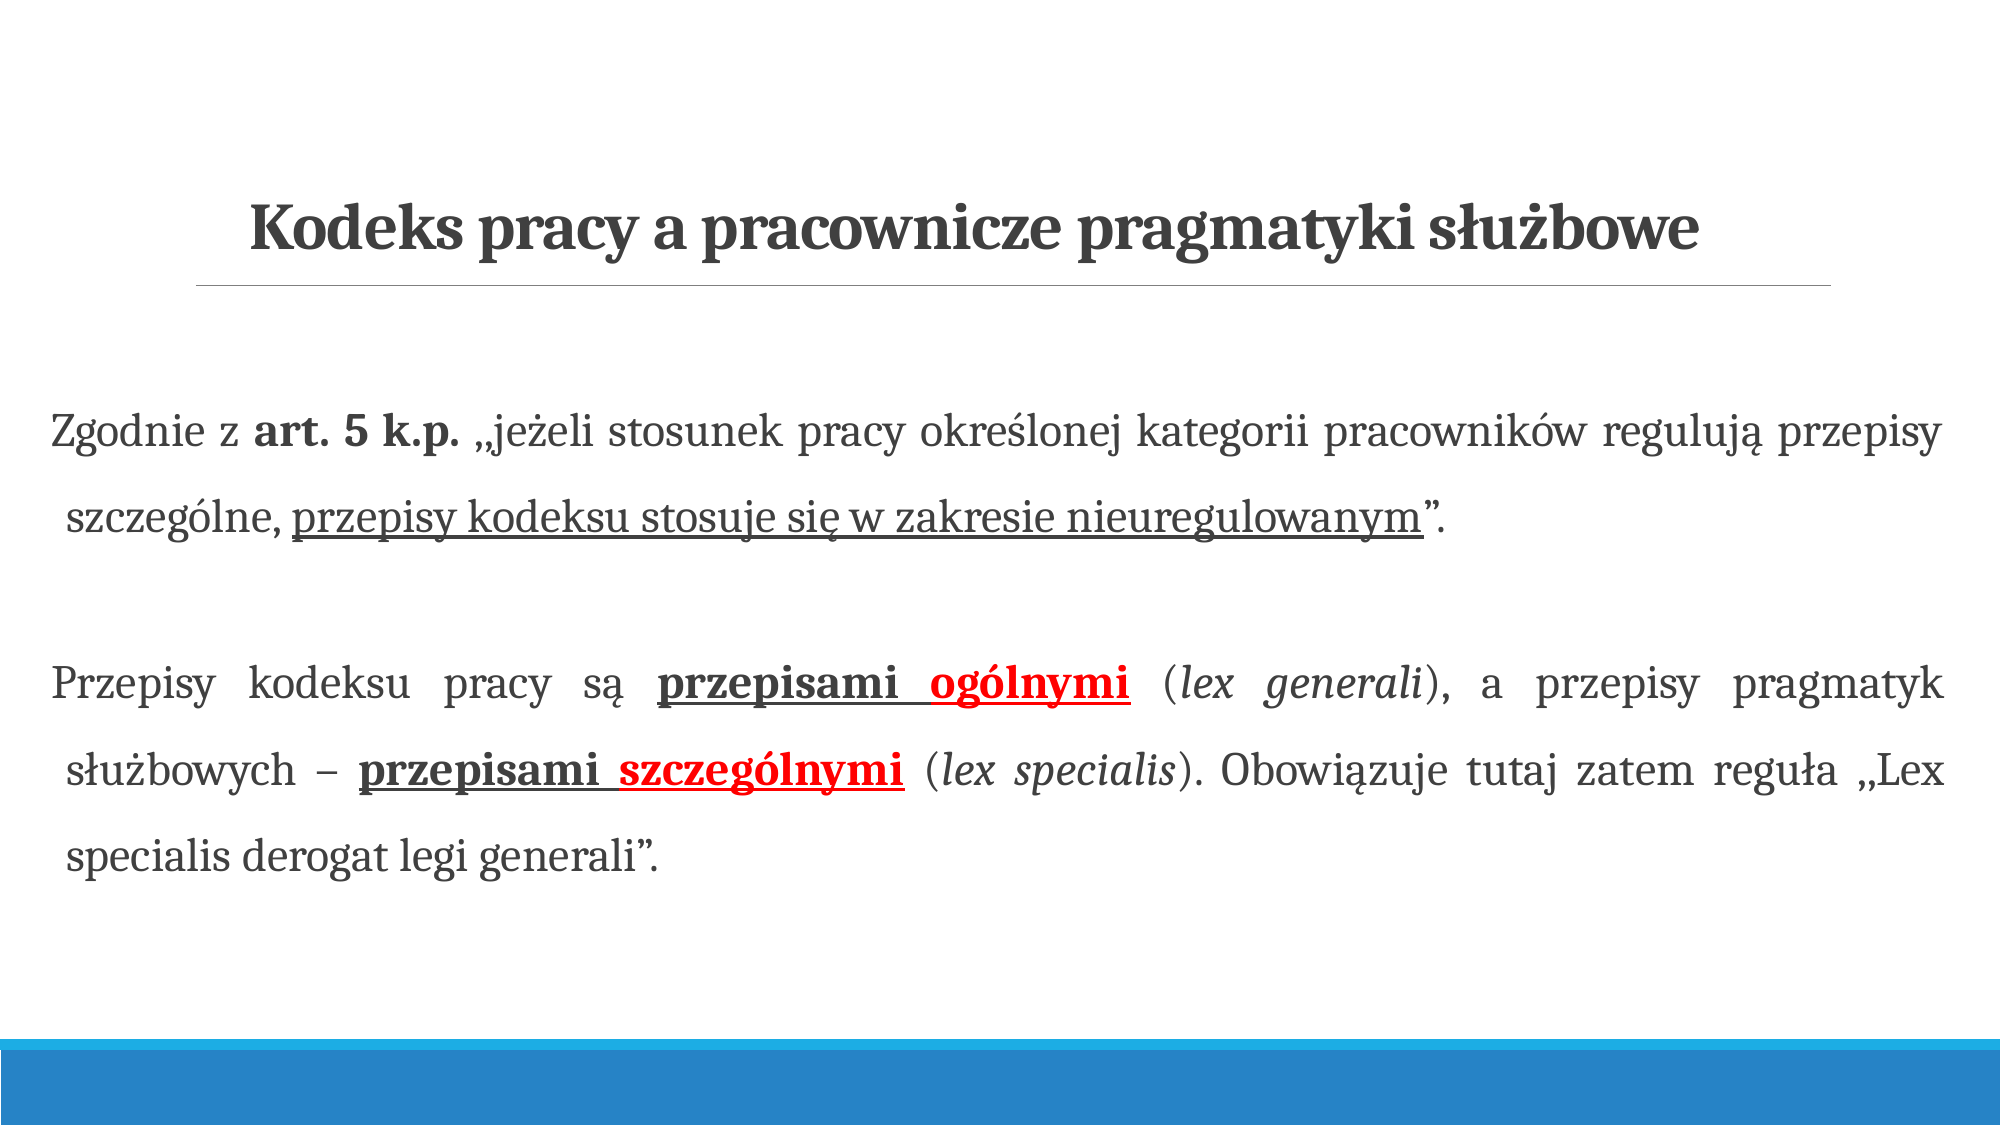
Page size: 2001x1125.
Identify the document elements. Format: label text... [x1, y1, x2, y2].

list Zgodnie z art. 5 k.p. ,,jeżeli stosunek pracy określonej kategorii pracowników regulują przepisy szczególne, przepisy kodeksu stosuje się w zakresie nieuregulowanym”. Przepisy kodeksu pracy są przepisami ogólnymi (lex generali), a przepisy pragmatyk służbowych – przepisami szczególnymi (lex specialis). Obowiązuje tutaj zatem reguła ,,Lex specialis derogat legi generali”. [36, 361, 1954, 972]
title Kodeks pracy a pracownicze pragmatyki służbowe [170, 113, 1795, 271]
